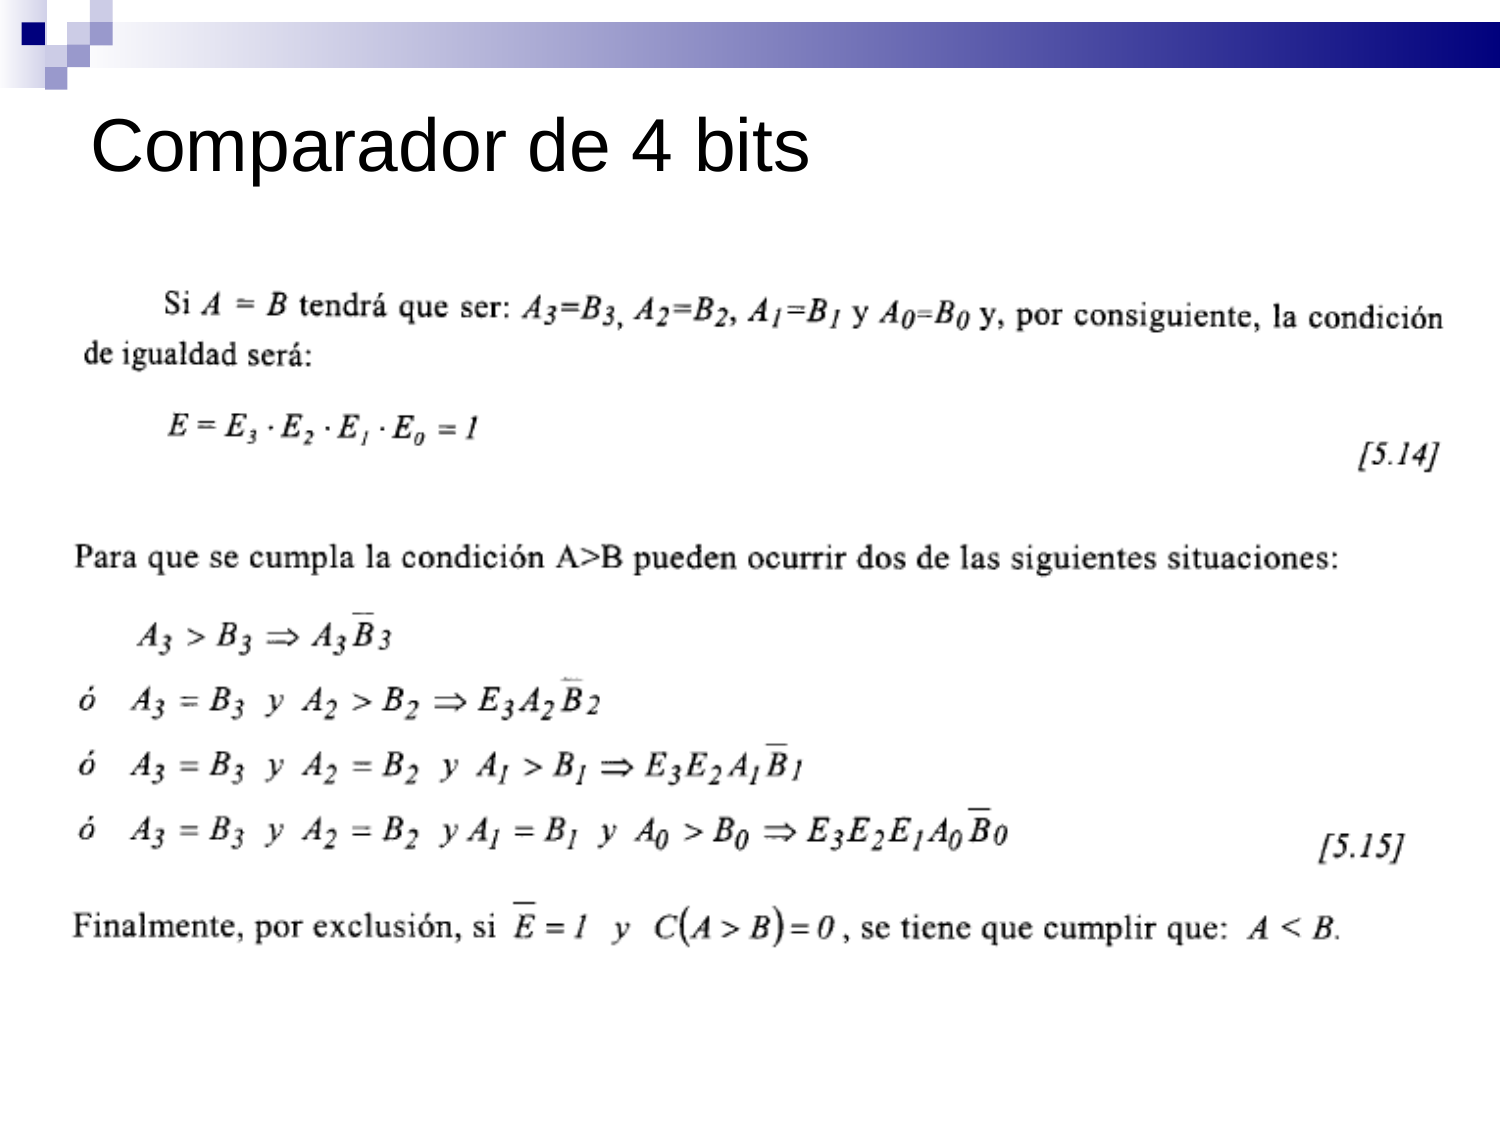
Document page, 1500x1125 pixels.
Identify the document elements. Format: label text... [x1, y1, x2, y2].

title Comparador de 4 bits [75, 74, 1426, 209]
picture [53, 278, 1449, 495]
picture [41, 527, 1447, 967]
